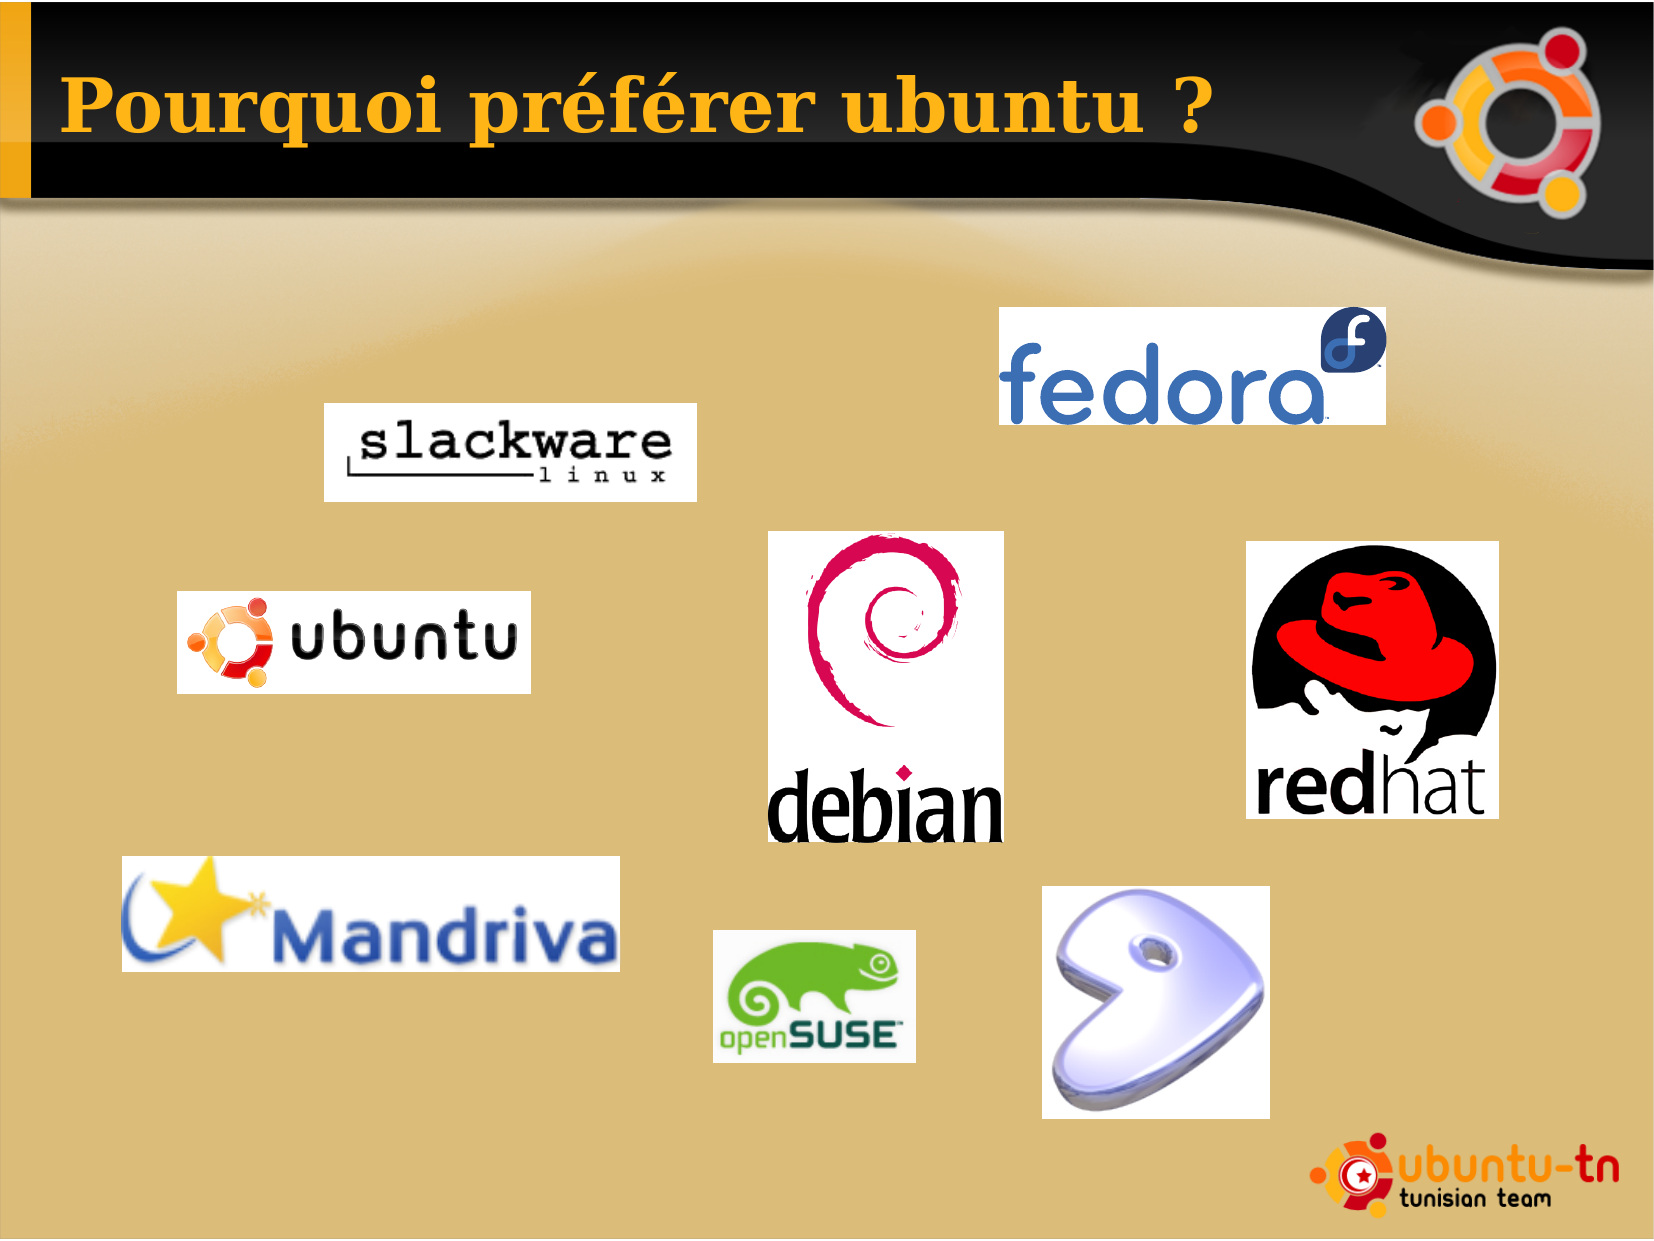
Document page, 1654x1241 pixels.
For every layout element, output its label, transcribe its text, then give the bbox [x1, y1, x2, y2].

picture [0, 0, 1654, 1241]
title Pourquoi préférer ubuntu ? [59, 2, 1447, 210]
